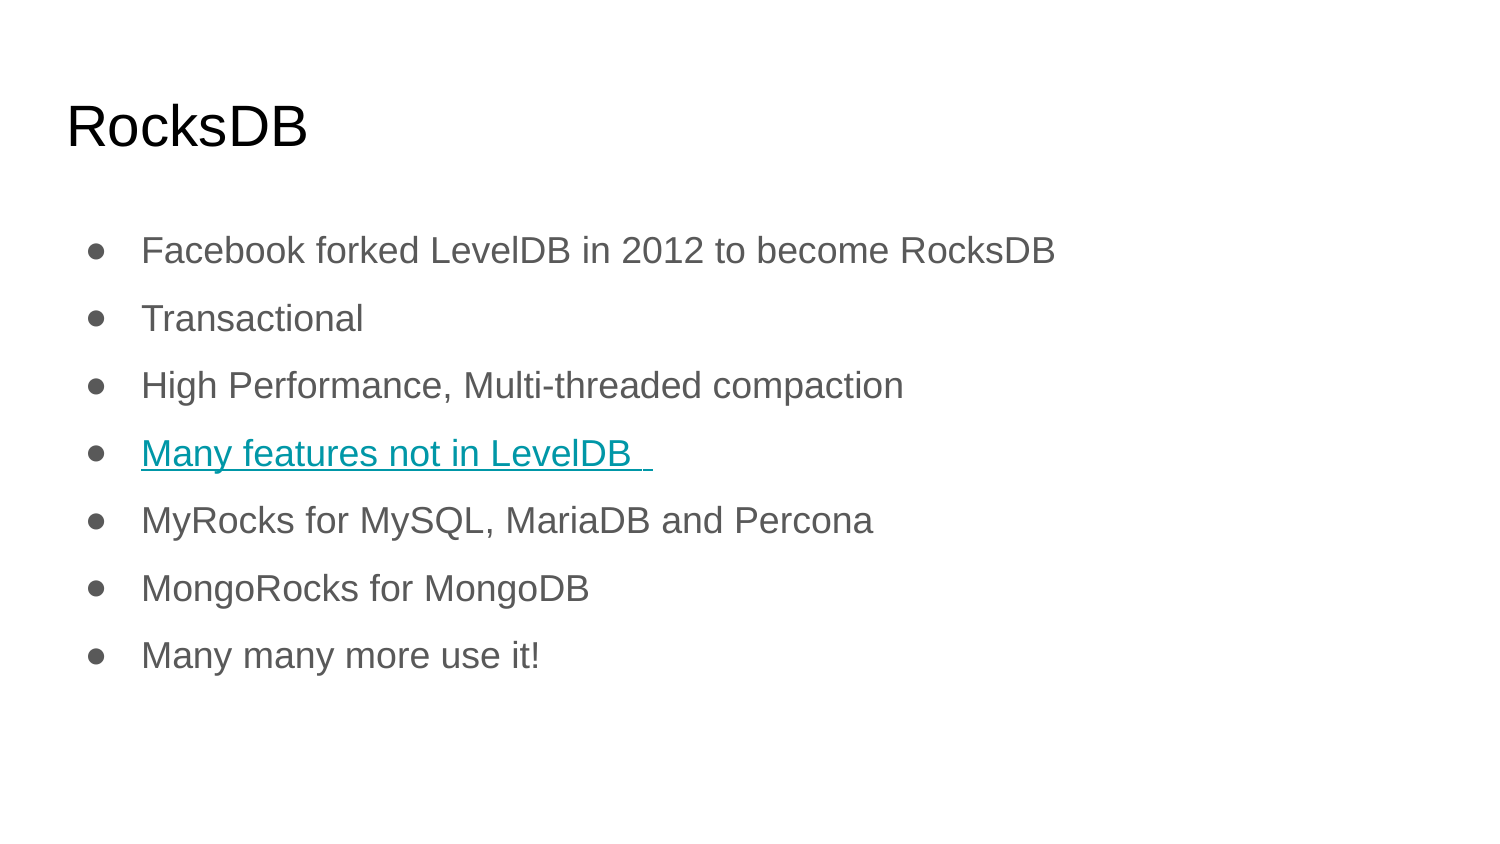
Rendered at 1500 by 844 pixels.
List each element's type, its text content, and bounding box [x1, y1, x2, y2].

title RocksDB [51, 72, 1449, 167]
list Facebook forked LevelDB in 2012 to become RocksDB Transactional High Performance, Multi-threaded compaction Many features not in LevelDB MyRocks for MySQL, MariaDB and Percona MongoRocks for MongoDB Many many more use it! [51, 189, 1449, 816]
